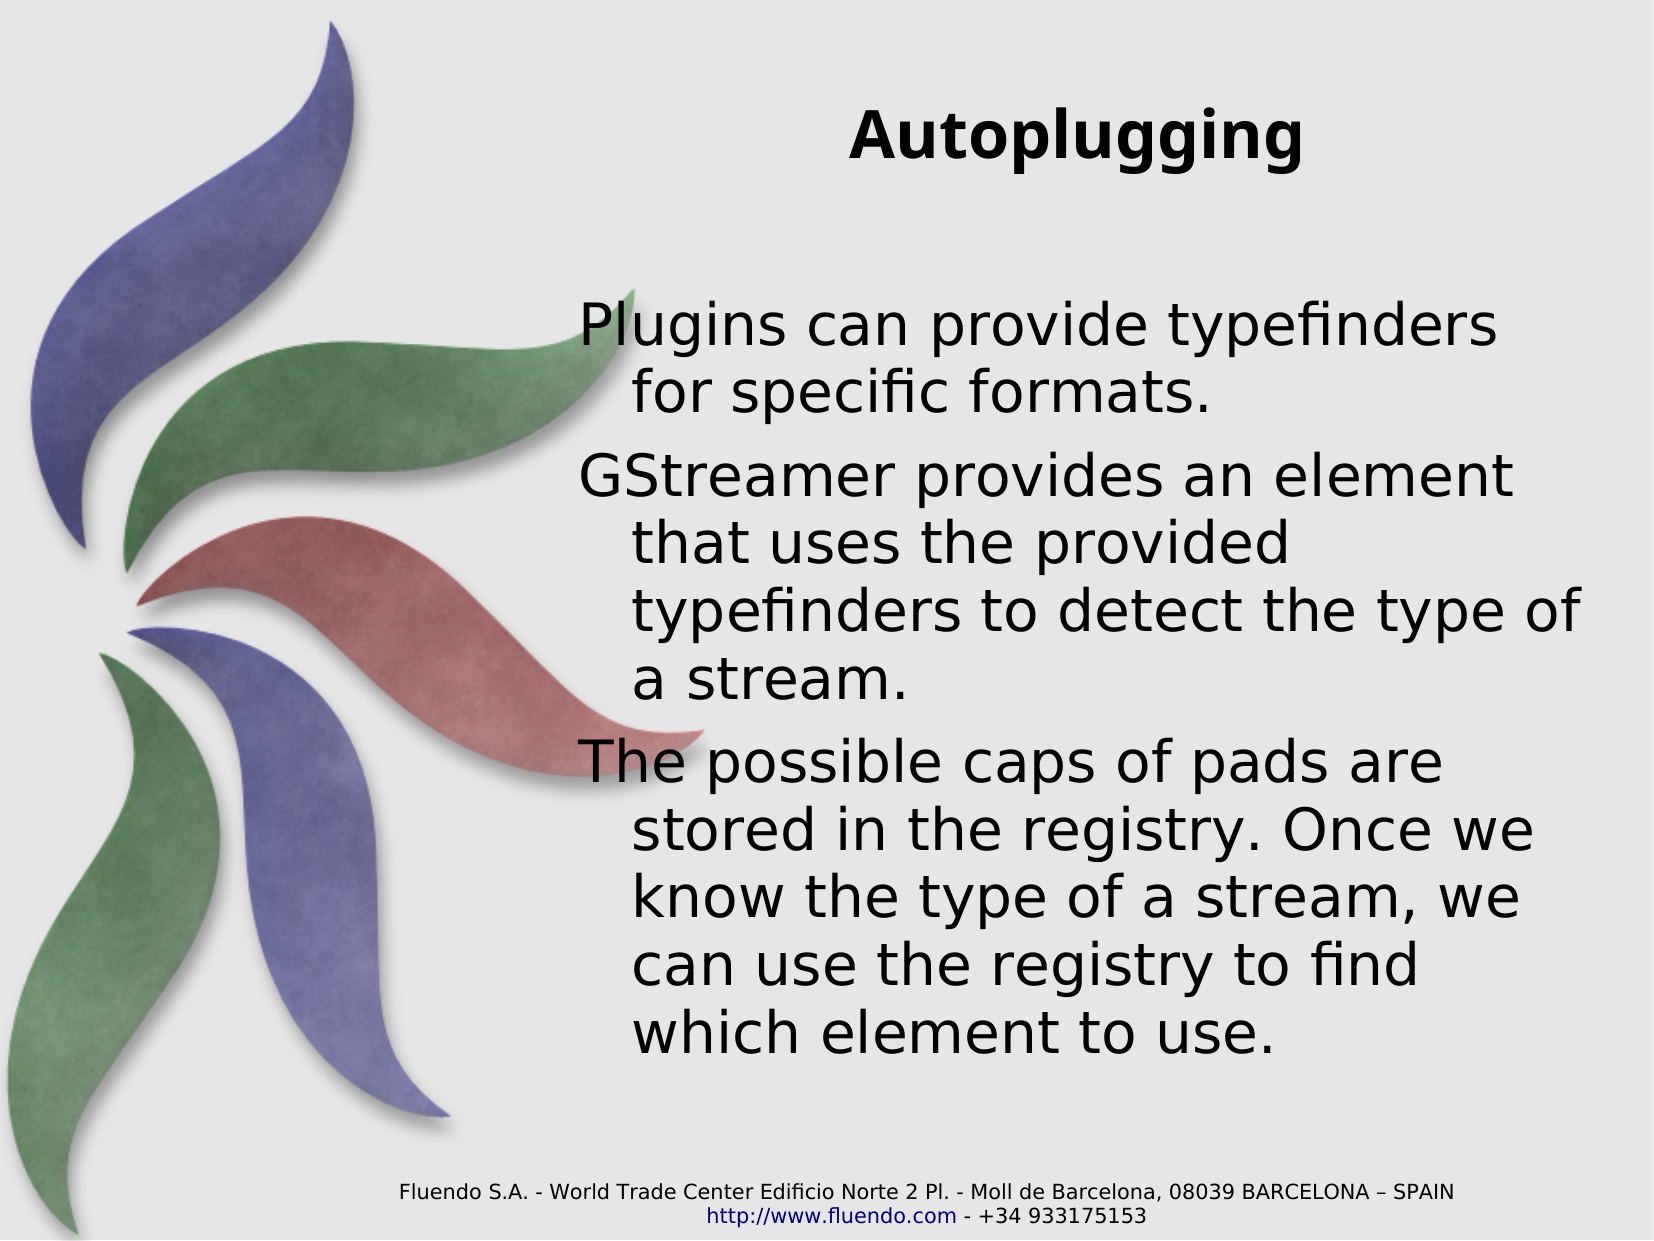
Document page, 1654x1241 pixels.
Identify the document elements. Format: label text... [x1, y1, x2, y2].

list Plugins can provide typefinders for specific formats. GStreamer provides an element that uses the provided typefinders to detect the type of a stream. The possible caps of pads are stored in the registry. Once we know the type of a stream, we can use the registry to find which element to use. [561, 236, 1595, 1123]
title Autoplugging [561, 59, 1595, 207]
picture [0, 0, 711, 1241]
